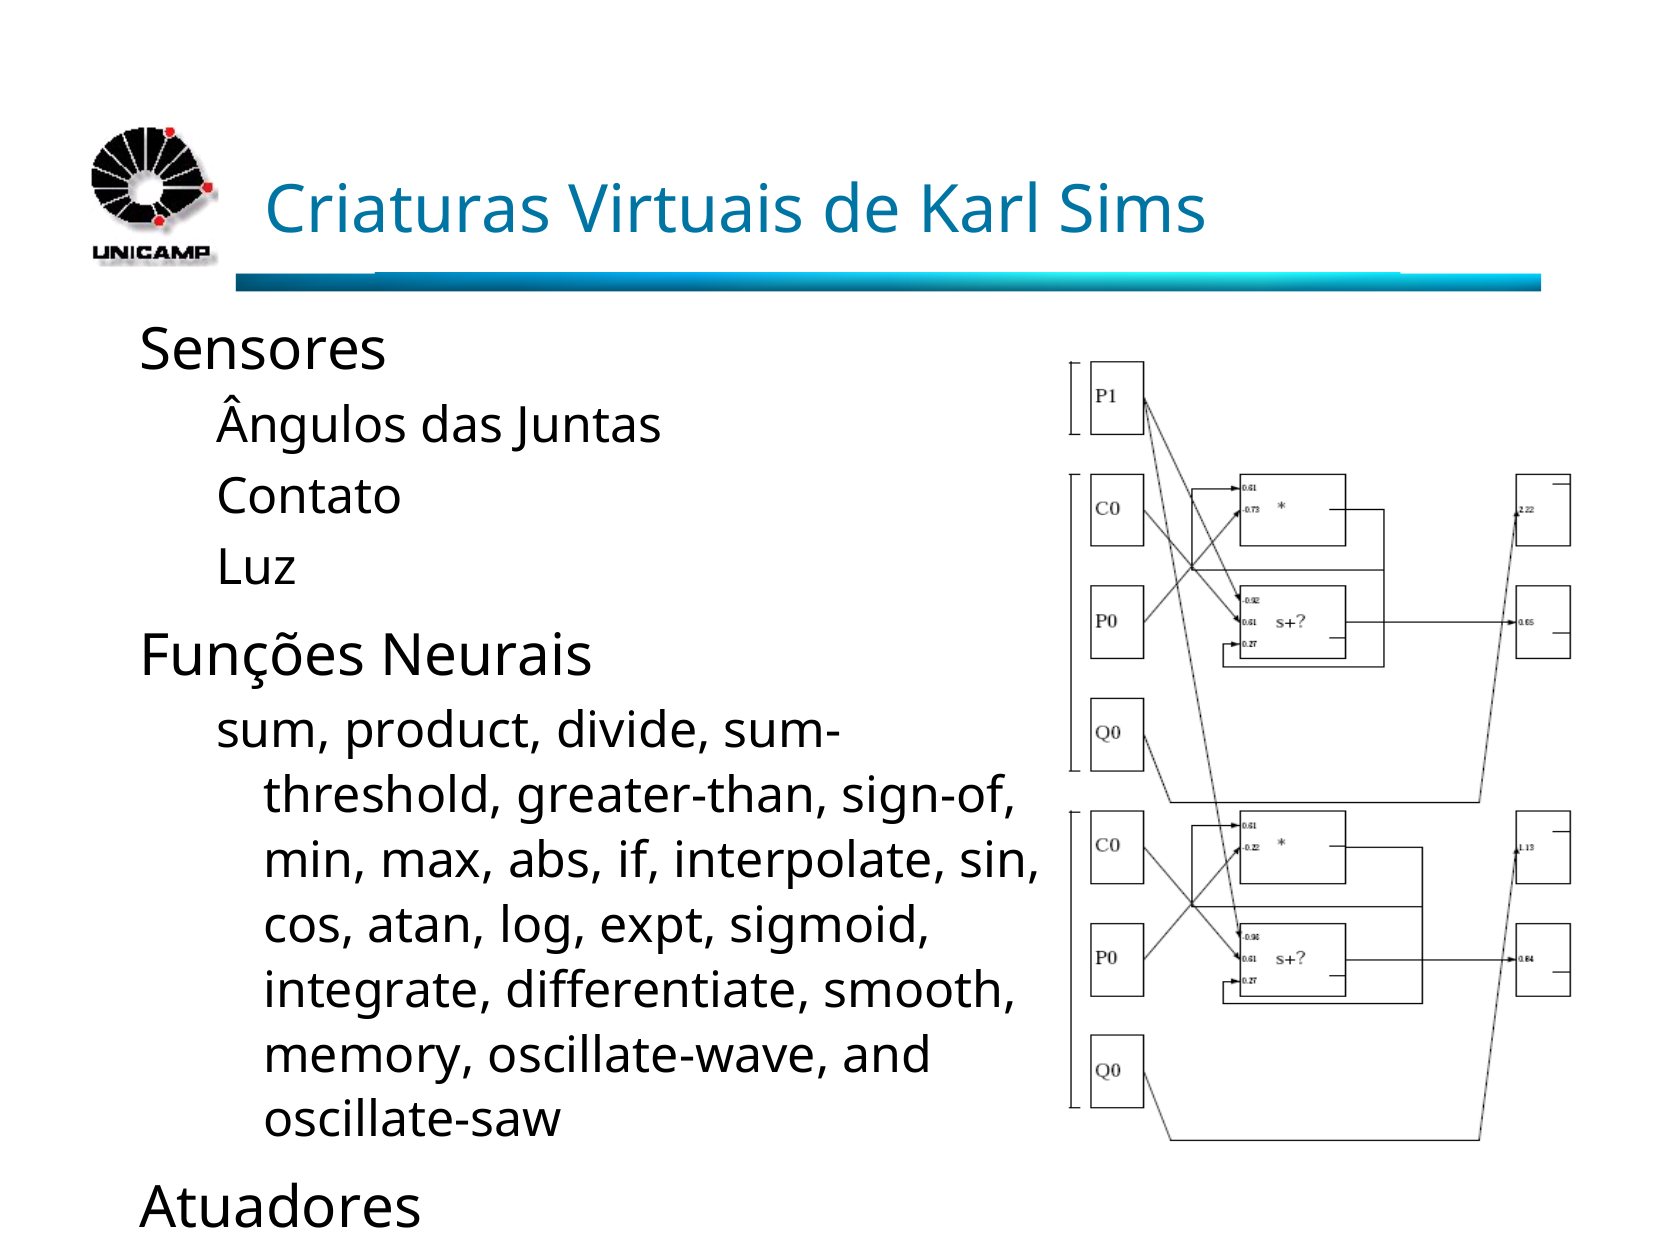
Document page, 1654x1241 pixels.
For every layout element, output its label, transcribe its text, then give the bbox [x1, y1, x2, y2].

title Criaturas Virtuais de Karl Sims [264, 57, 1534, 250]
list Sensores Ângulos das Juntas Contato Luz Funções Neurais sum, product, divide, sum-threshold, greater-than, sign-of, min, max, abs, if, interpolate, sin, cos, atan, log, expt, sigmoid, integrate, differentiate, smooth, memory, oscillate-wave, and oscillate-saw Atuadores Torques nas juntas [121, 309, 1063, 1208]
picture [1062, 354, 1584, 1152]
picture [125, 272, 1654, 295]
